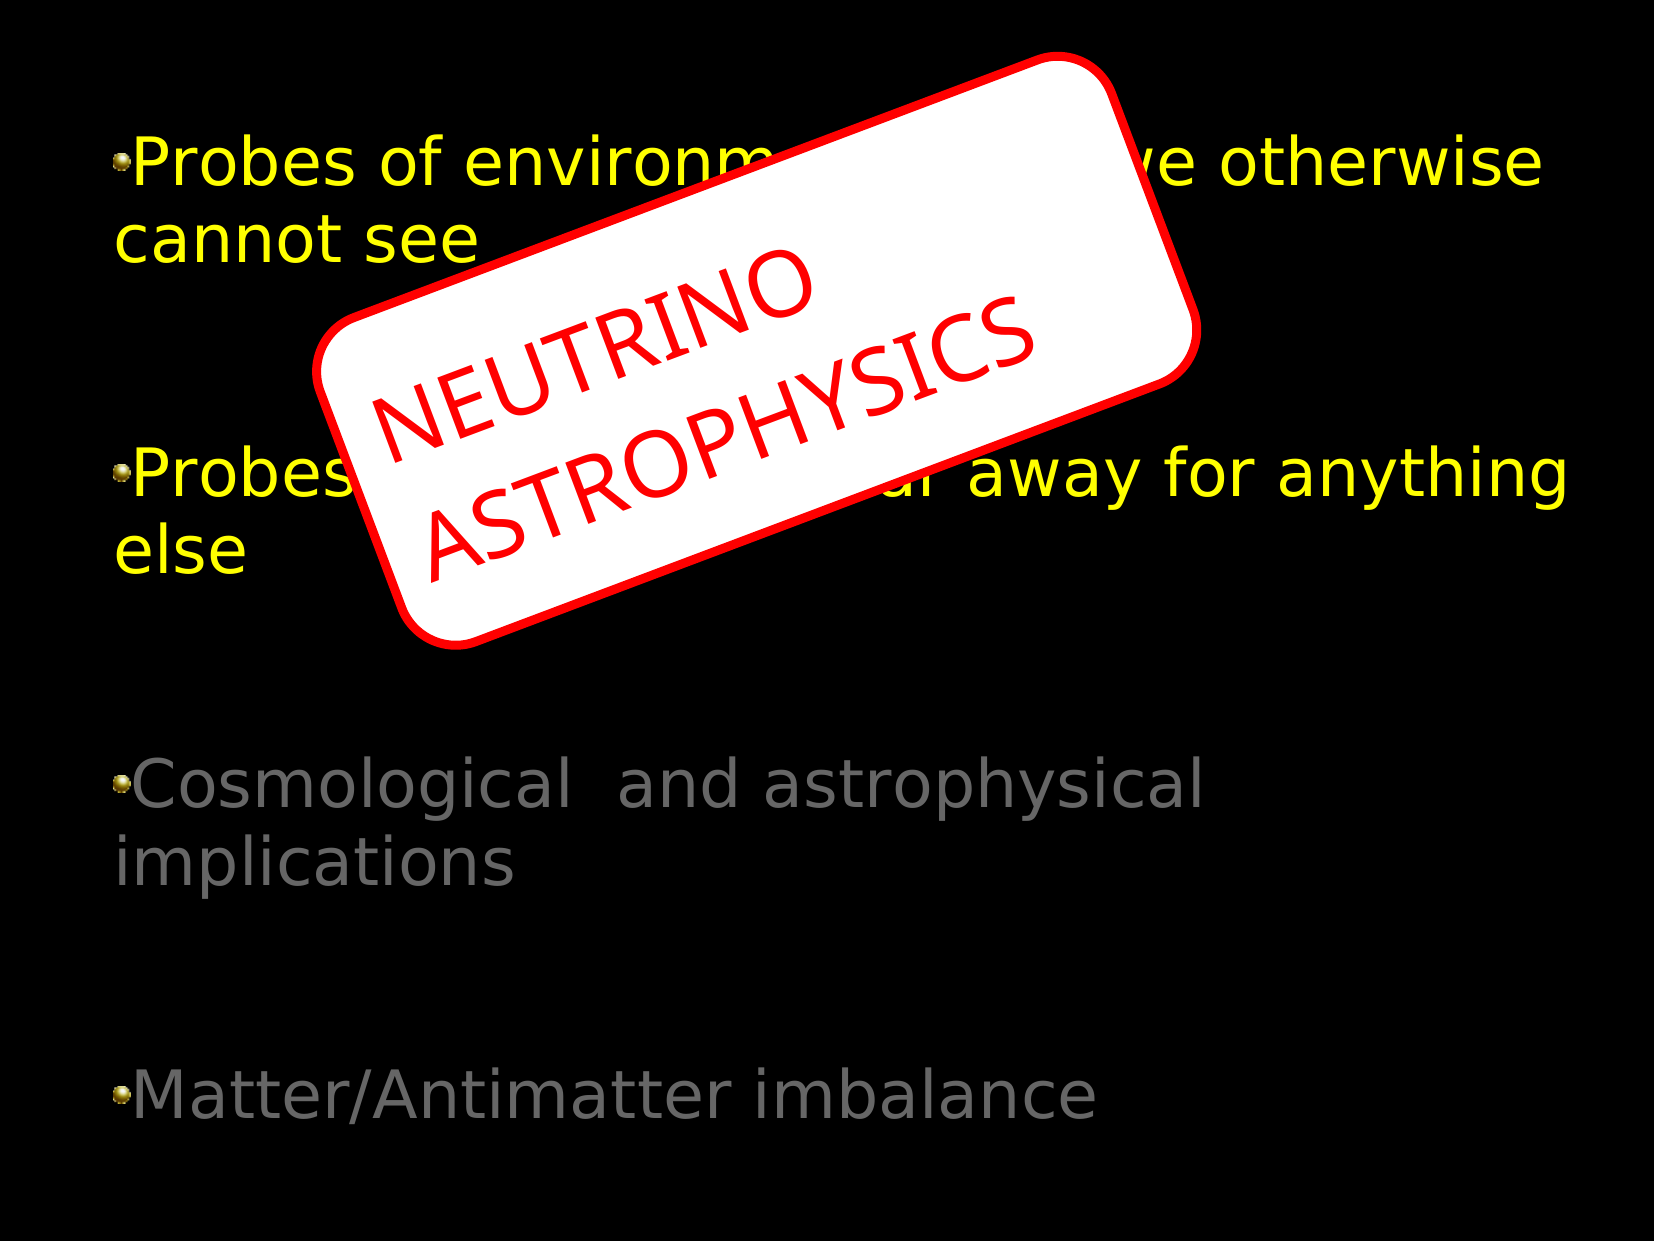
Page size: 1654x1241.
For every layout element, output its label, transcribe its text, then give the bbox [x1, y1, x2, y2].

text_box [316, 56, 1197, 646]
text_box Probes of environments that we otherwise cannot see Probes of objects too far away for anything else Cosmological and astrophysical implications Matter/Antimatter imbalance [98, 115, 1587, 1142]
text_box NEUTRINO ASTROPHYSICS [336, 115, 1101, 588]
